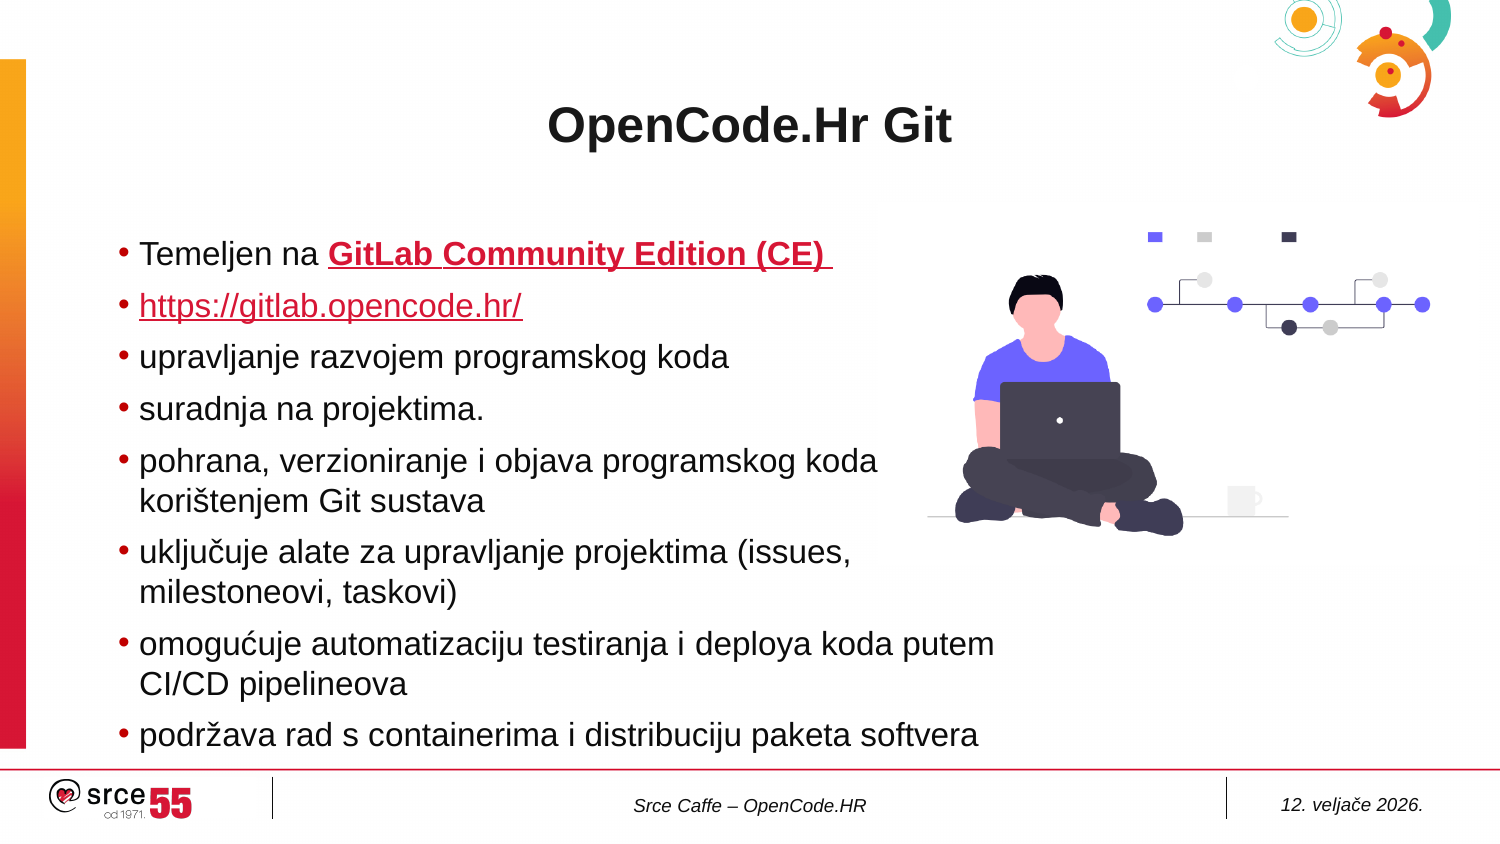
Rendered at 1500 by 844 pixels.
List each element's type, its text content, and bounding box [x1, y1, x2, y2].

picture [0, 0, 1500, 844]
list Temeljen na GitLab Community Edition (CE) https://gitlab.opencode.hr/ upravljanje razvojem programskog koda suradnja na projektima. pohrana, verzioniranje i objava programskog koda korištenjem Git sustava uključuje alate za upravljanje projektima (issues, milestoneovi, taskovi) omogućuje automatizaciju testiranja i deploya koda putem CI/CD pipelineova podržava rad s containerima i distribuciju paketa softvera [103, 224, 1026, 760]
slide_number 12. veljače 2026. [1254, 781, 1451, 827]
title OpenCode.Hr Git [103, 44, 1397, 208]
